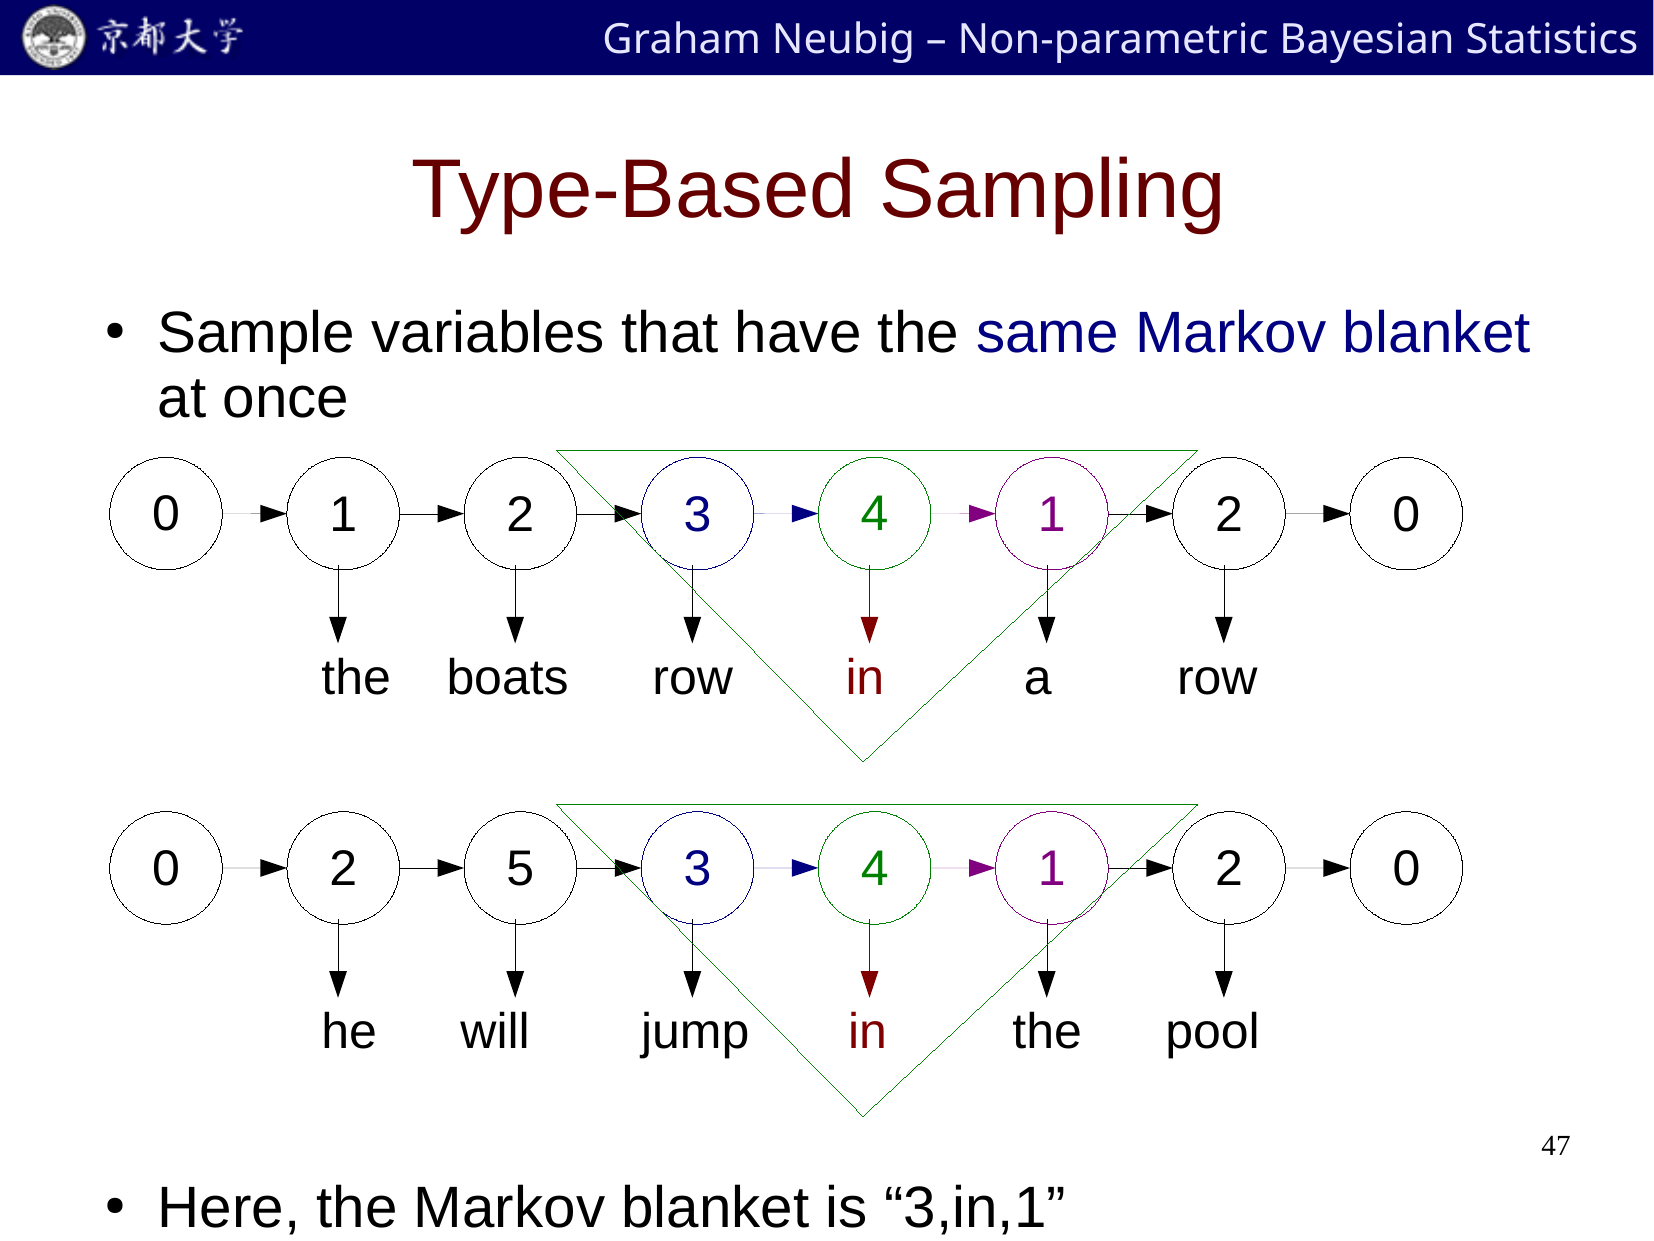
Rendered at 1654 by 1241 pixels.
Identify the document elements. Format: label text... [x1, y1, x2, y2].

text_box 1 [995, 457, 1109, 570]
title Type-Based Sampling [75, 100, 1564, 277]
text_box 2 [464, 457, 577, 570]
text_box 2 [1172, 811, 1286, 925]
text_box 0 [1350, 811, 1463, 925]
text_box 2 [286, 811, 400, 925]
text_box 5 [464, 811, 577, 925]
text_box 4 [818, 811, 931, 925]
text_box 1 [995, 811, 1109, 925]
picture [0, 0, 247, 70]
text_box 4 [818, 457, 931, 570]
text_box 3 [641, 457, 754, 570]
text_box he will jump in the pool [288, 996, 1276, 1067]
text_box 0 [1349, 457, 1463, 570]
text_box 2 [1172, 457, 1286, 570]
text_box the boats row in a row [288, 641, 1276, 713]
text_box 0 [109, 811, 223, 925]
text_box 1 [286, 457, 400, 570]
text_box 3 [641, 811, 754, 925]
text_box 0 [109, 457, 223, 570]
list Sample variables that have the same Markov blanket at once Here, the Markov blanket is “3,in,1” [86, 300, 1576, 1240]
